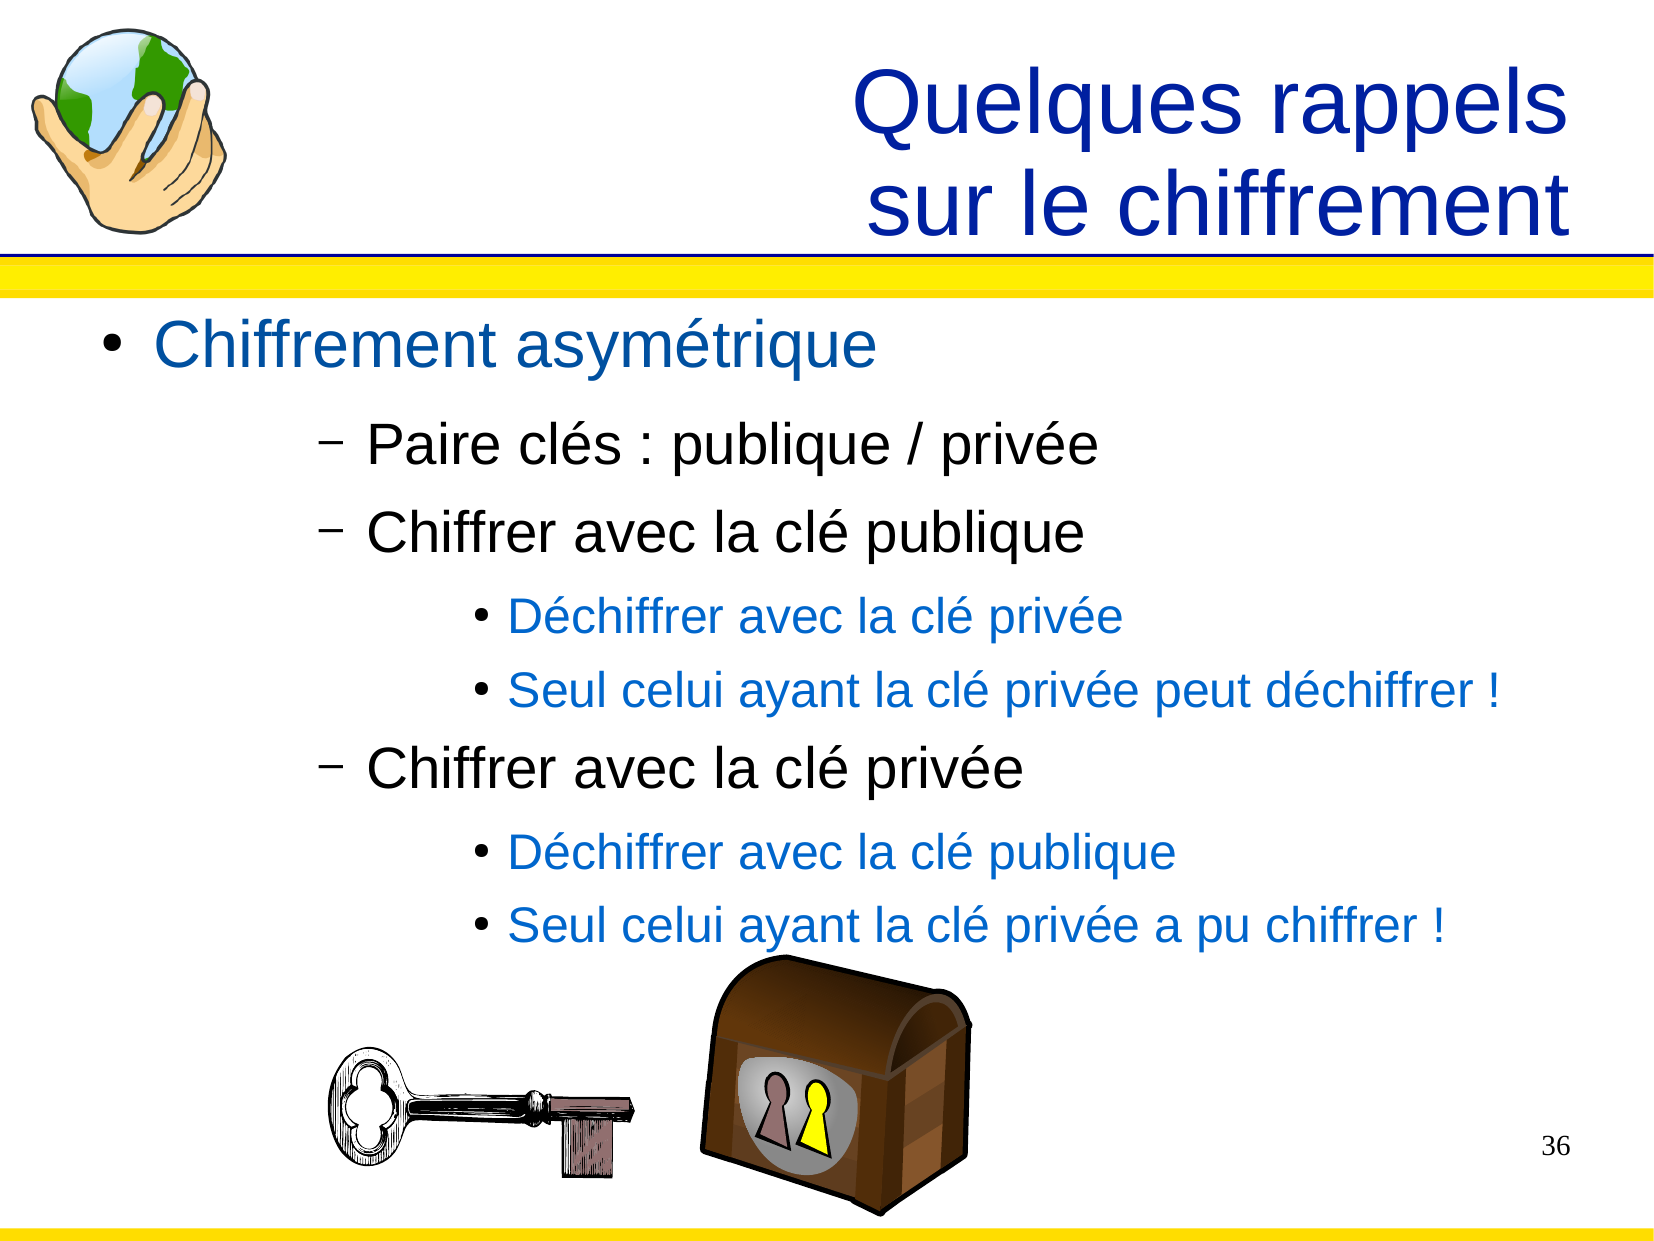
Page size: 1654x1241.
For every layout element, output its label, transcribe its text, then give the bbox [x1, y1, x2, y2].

list Chiffrement asymétrique Paire clés : publique / privée Chiffrer avec la clé publique Déchiffrer avec la clé privée Seul celui ayant la clé privée peut déchiffrer ! Chiffrer avec la clé privée Déchiffrer avec la clé publique Seul celui ayant la clé privée a pu chiffrer ! [82, 307, 1571, 1126]
picture [327, 1046, 635, 1179]
title Quelques rappels sur le chiffrement [372, 49, 1571, 257]
picture [11, 14, 246, 248]
picture [699, 954, 973, 1217]
